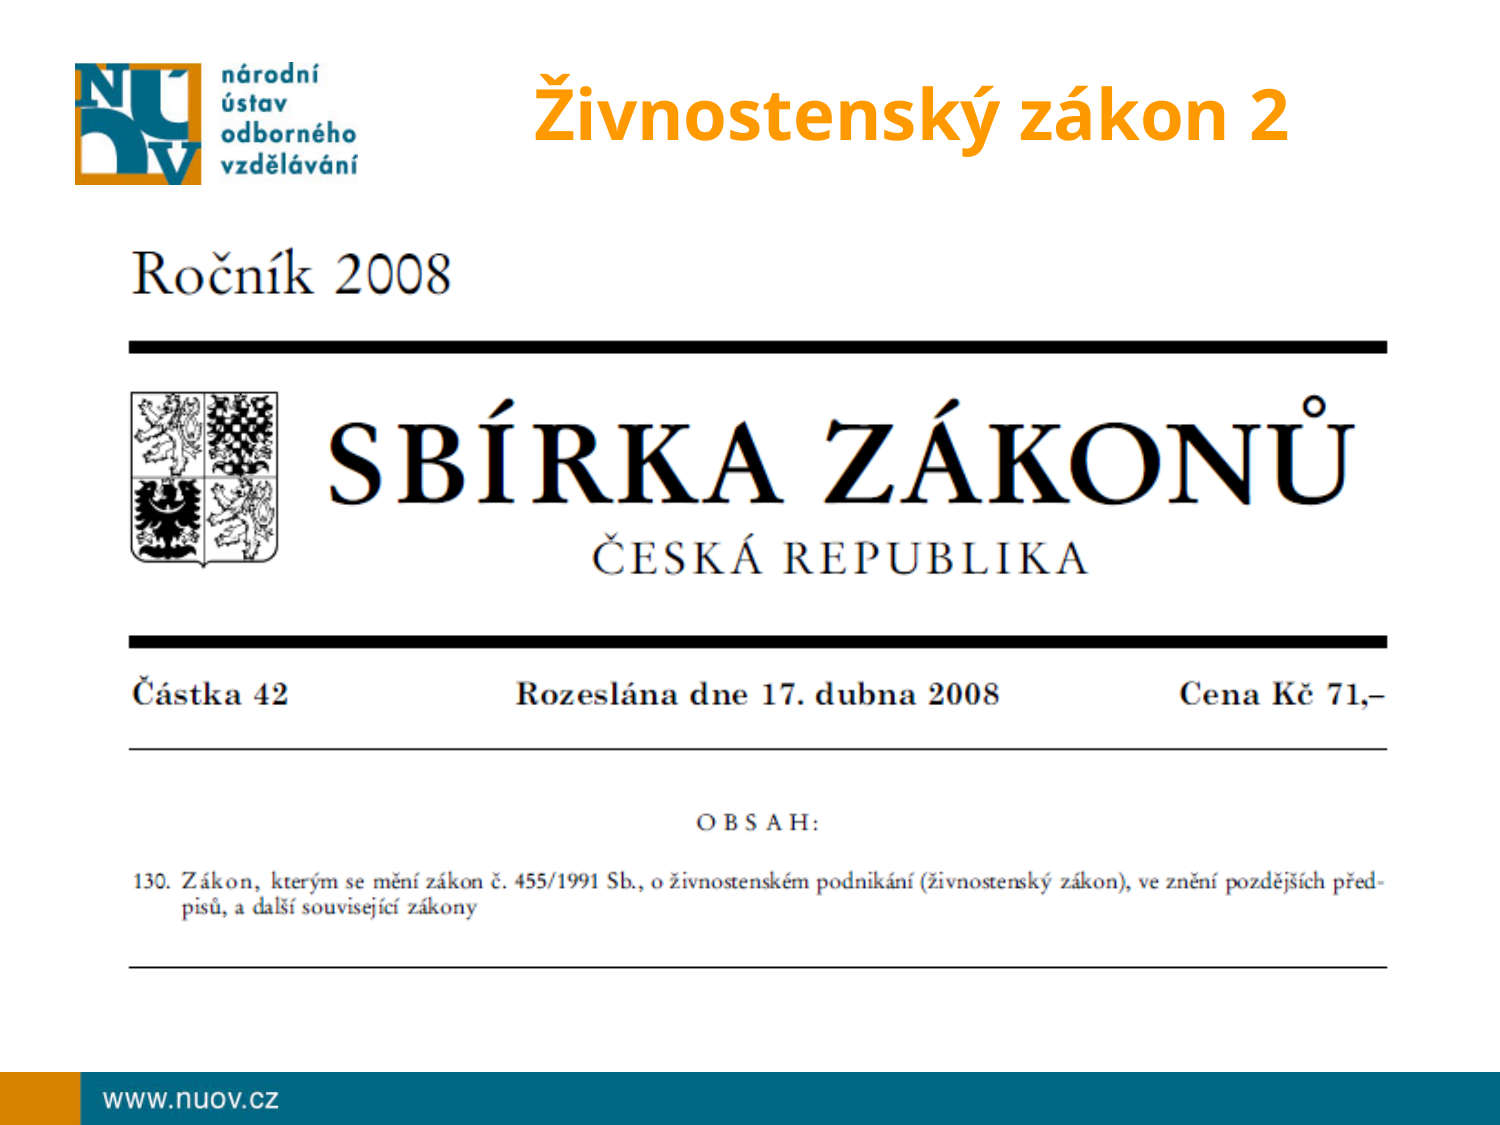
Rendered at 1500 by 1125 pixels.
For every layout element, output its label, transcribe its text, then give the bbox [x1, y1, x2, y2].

title Živnostenský zákon 2 [399, 37, 1425, 188]
text_box [75, 62, 358, 185]
picture [87, 212, 1426, 1027]
text_box [0, 1072, 1500, 1125]
